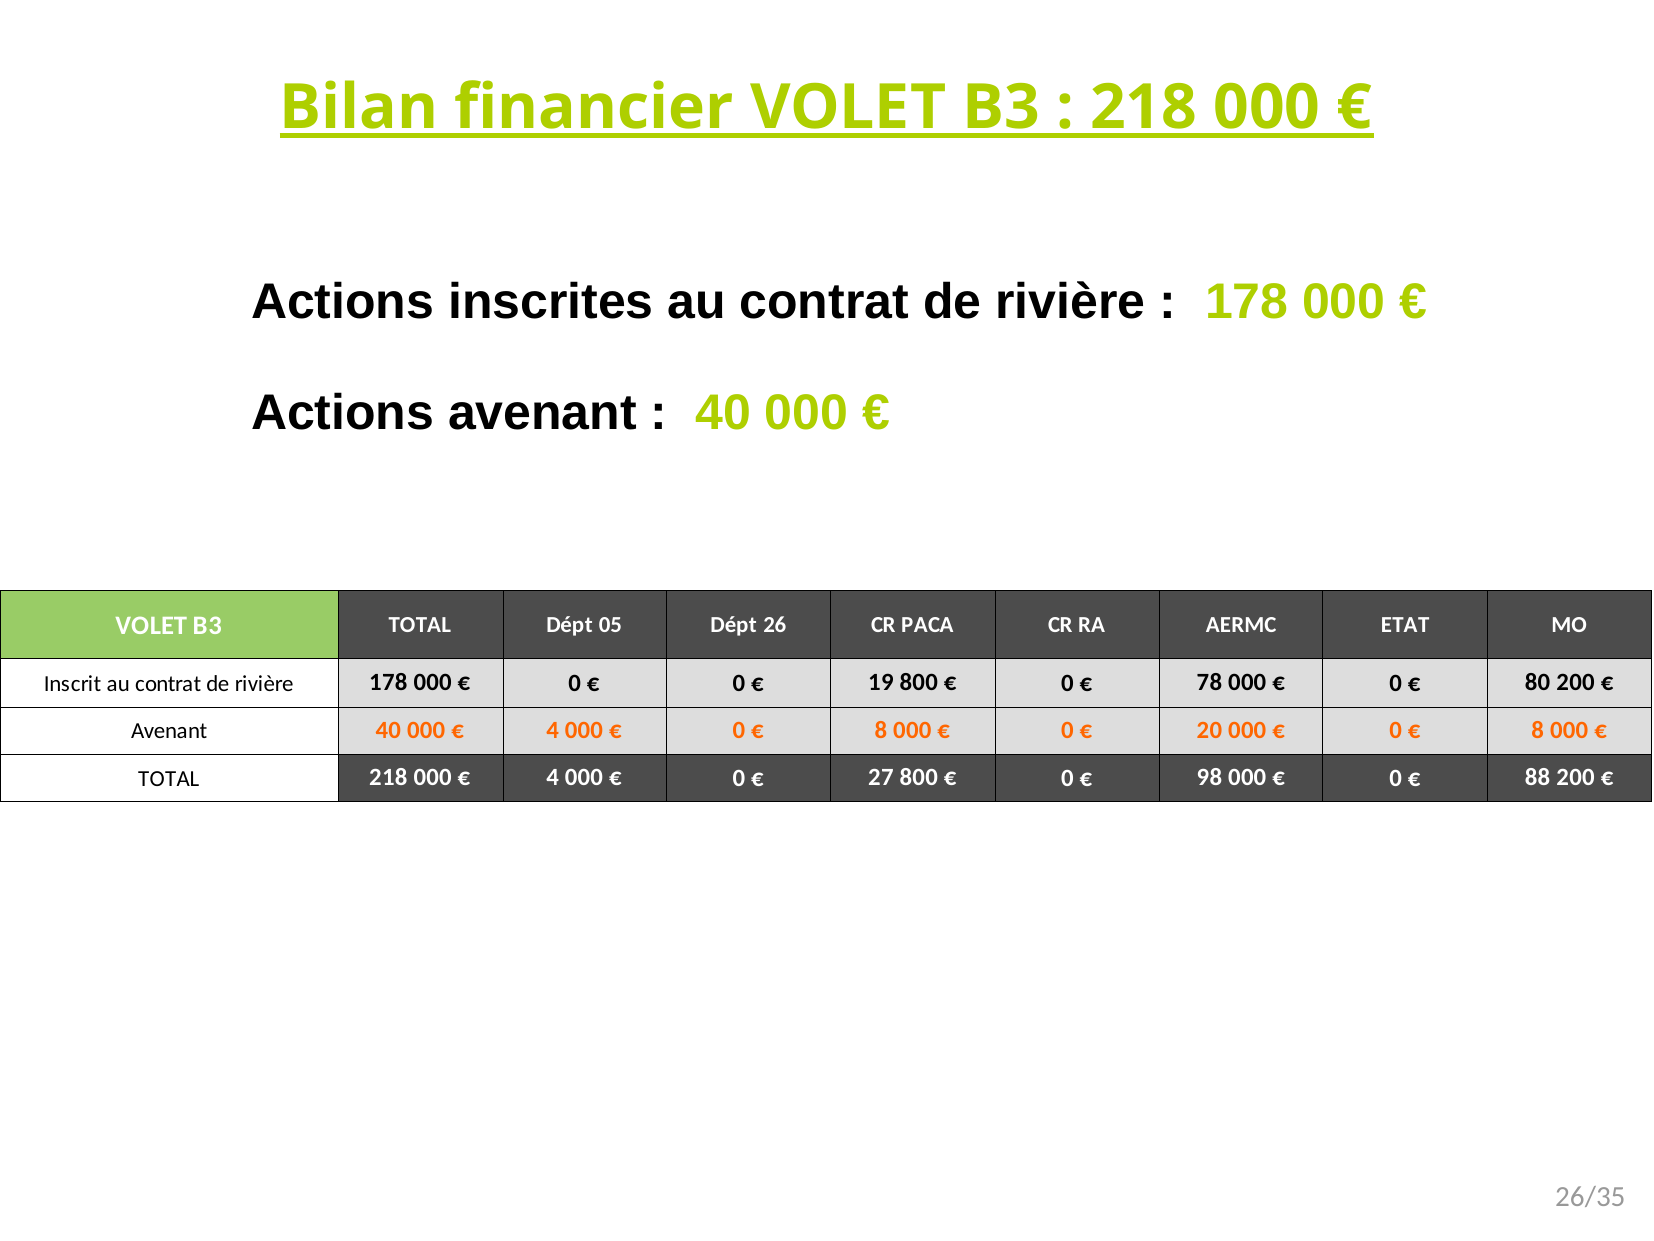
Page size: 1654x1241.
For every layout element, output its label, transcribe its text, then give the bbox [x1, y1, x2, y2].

text_box Actions inscrites au contrat de rivière : 178 000 € Actions avenant : 40 000 € [236, 265, 1565, 550]
text_box Bilan financier VOLET B3 : 218 000 € [0, 53, 1654, 172]
picture [0, 590, 1654, 804]
